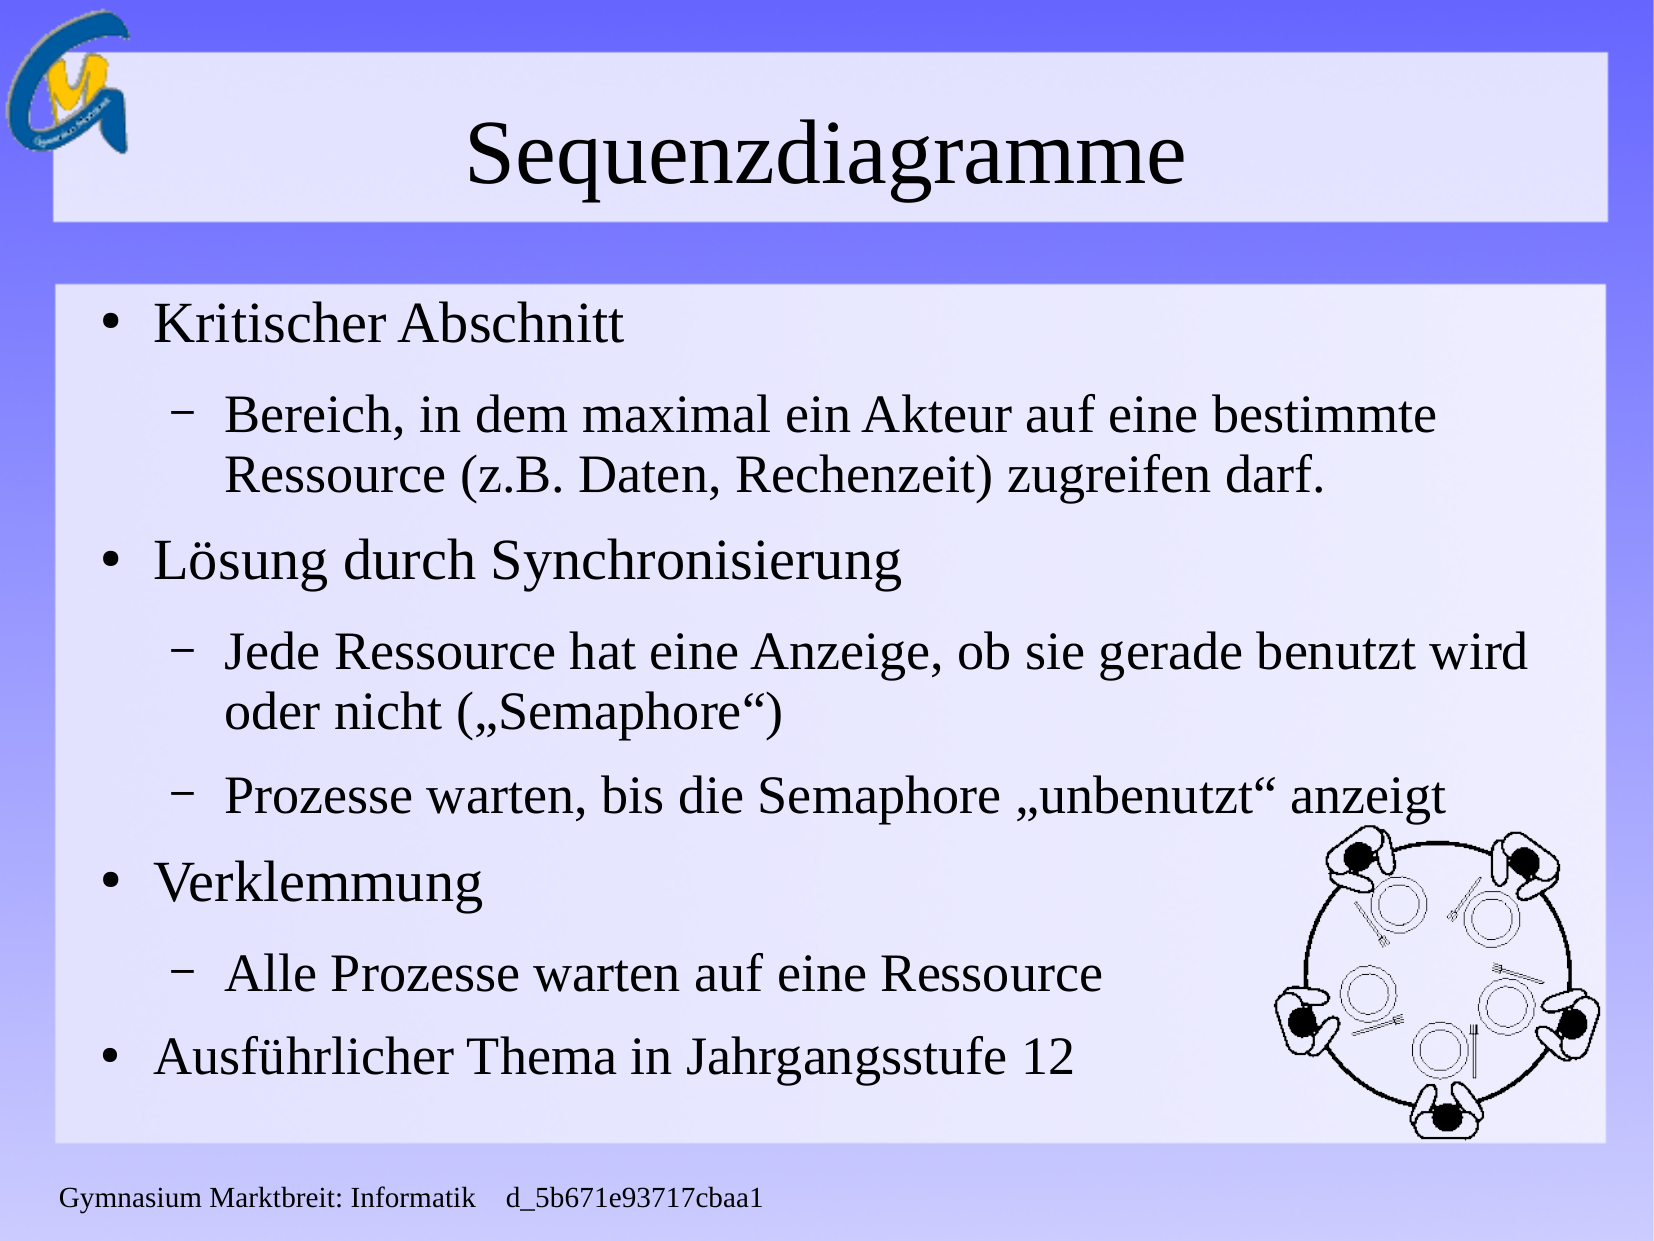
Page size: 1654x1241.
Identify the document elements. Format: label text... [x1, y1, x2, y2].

picture [0, 0, 1654, 1241]
list Kritischer Abschnitt Bereich, in dem maximal ein Akteur auf eine bestimmte Ressource (z.B. Daten, Rechenzeit) zugreifen darf. Lösung durch Synchronisierung Jede Ressource hat eine Anzeige, ob sie gerade benutzt wird oder nicht („Semaphore“) Prozesse warten, bis die Semaphore „unbenutzt“ anzeigt Verklemmung Alle Prozesse warten auf eine Ressource Ausführlicher Thema in Jahrgangsstufe 12 [82, 290, 1571, 1097]
title Sequenzdiagramme [82, 49, 1571, 257]
